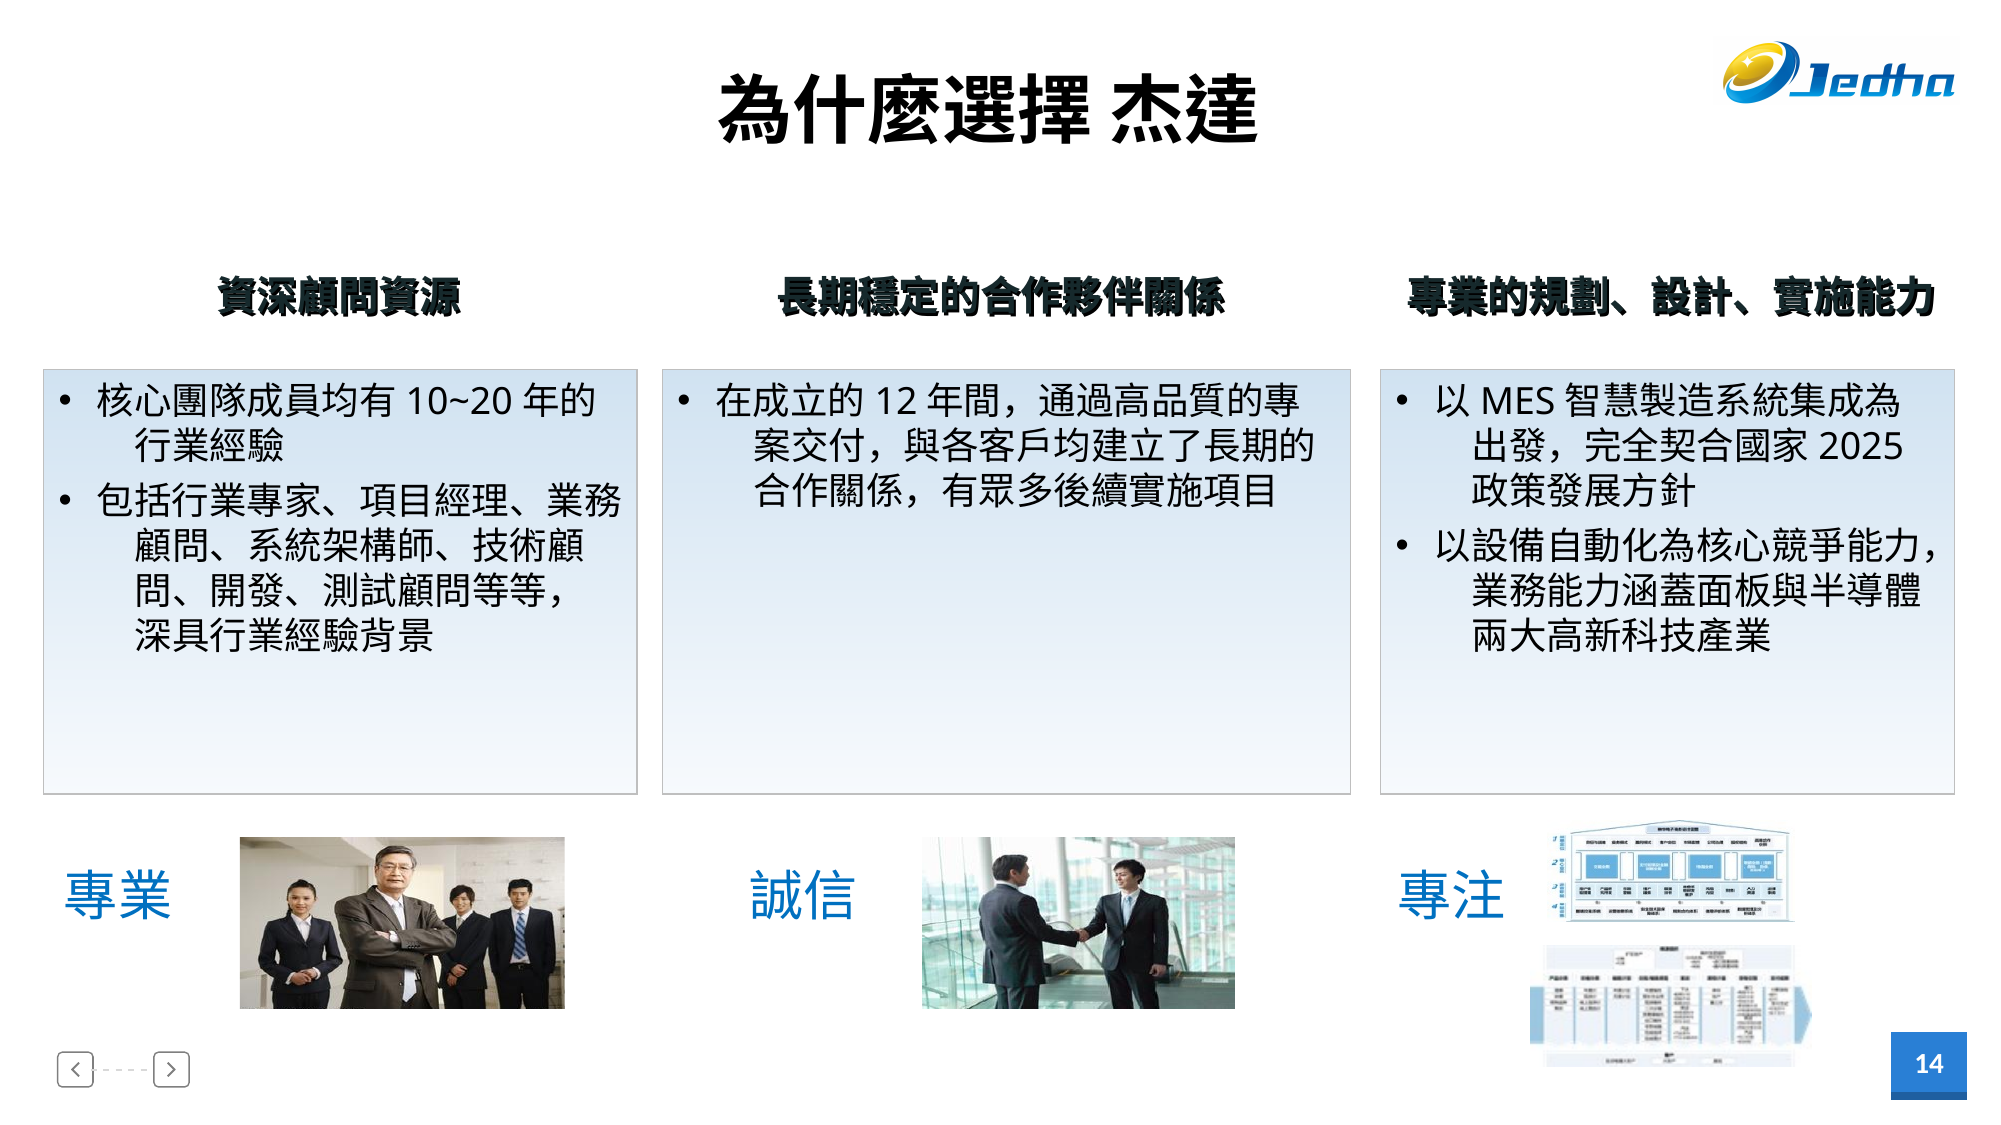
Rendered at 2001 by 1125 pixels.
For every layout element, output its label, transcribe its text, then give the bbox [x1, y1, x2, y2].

picture [1530, 945, 1812, 1067]
picture [922, 837, 1235, 1009]
text_box 專業的規劃、設計、實施能力 [1374, 264, 1969, 325]
text_box 在成立的12年間，通過高品質的專案交付，與各客戶均建立了長期的合作關係，有眾多後續實施項目 [662, 369, 1351, 794]
text_box 長期穩定的合作夥伴關係 [699, 264, 1302, 325]
text_box 誠信 [729, 853, 879, 935]
text_box 專注 [1377, 853, 1527, 935]
picture [1547, 820, 1795, 922]
text_box 核心團隊成員均有10~20年的行業經驗 包括行業專家、項目經理、業務顧問、系統架構師、技術顧問、開發、測試顧問等等，深具行業經驗背景 [44, 369, 637, 794]
text_box 以MES智慧製造系統集成為出發，完全契合國家2025政策發展方針 以設備自動化為核心競爭能力，業務能力涵蓋面板與半導體兩大高新科技產業 [1381, 369, 1954, 794]
text_box 專業 [43, 853, 193, 935]
title 為什麼選擇 杰達 [225, 47, 1752, 179]
picture [239, 837, 565, 1009]
text_box 資深顧問資源 [49, 264, 627, 325]
